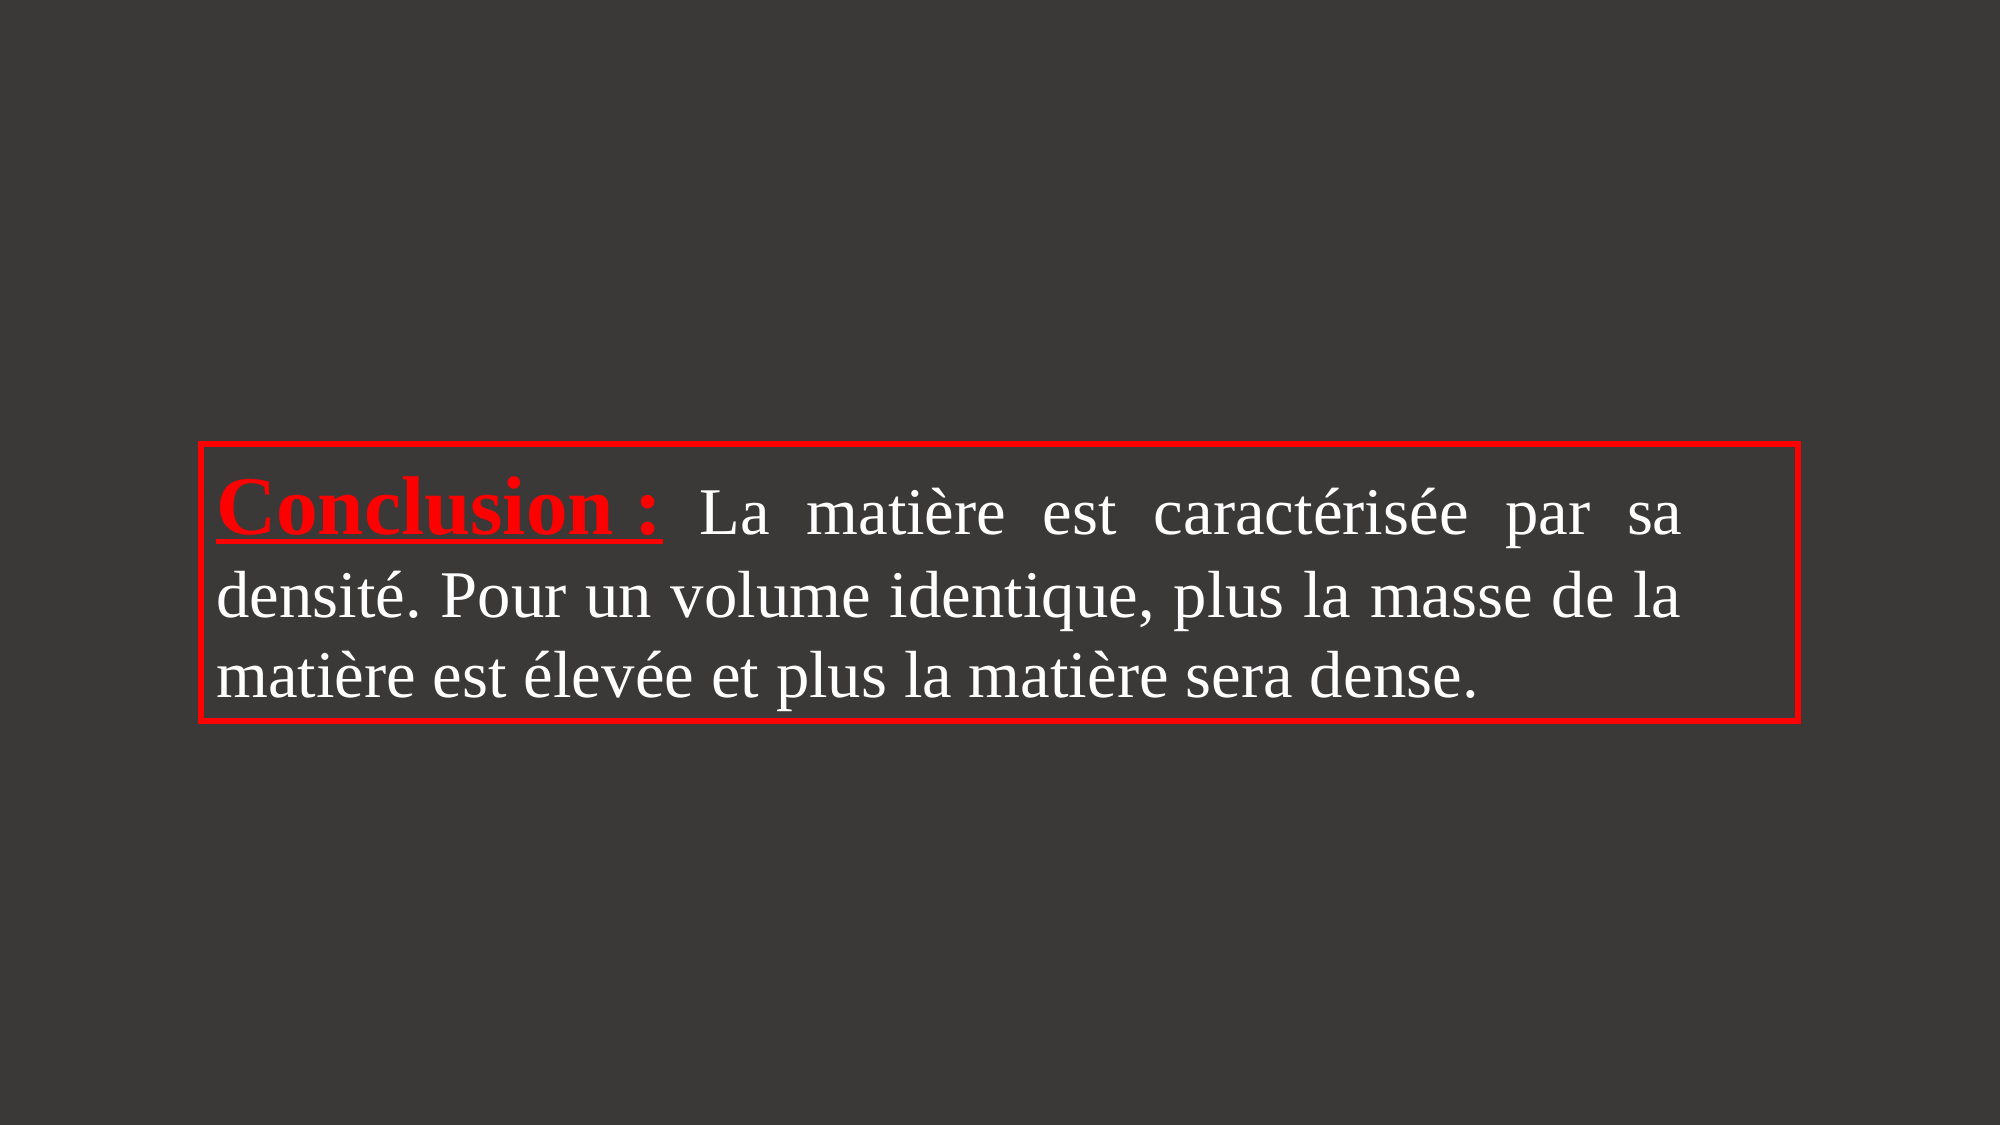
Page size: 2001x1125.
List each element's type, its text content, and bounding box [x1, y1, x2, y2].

text_box Conclusion : La matière est caractérisée par sa densité. Pour un volume identique, plus la masse de la matière est élevée et plus la matière sera dense. [201, 443, 1798, 722]
